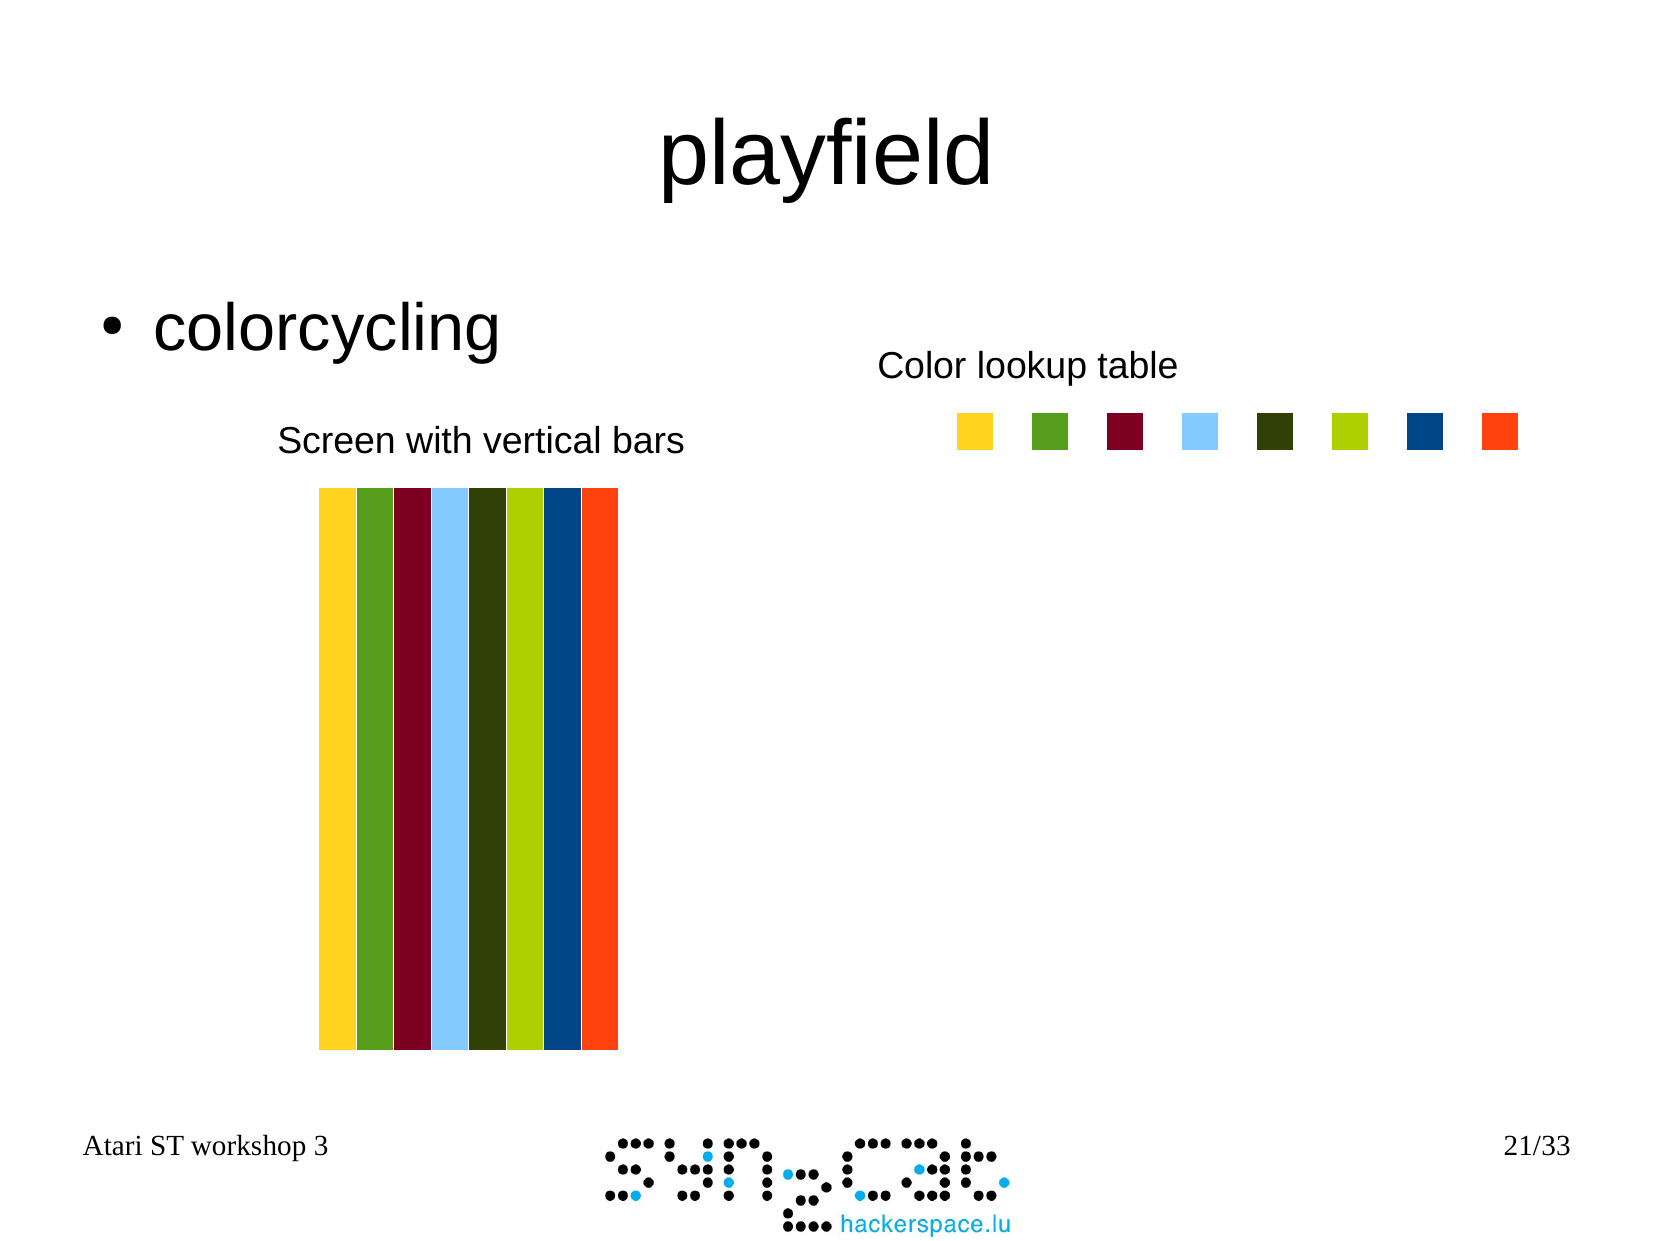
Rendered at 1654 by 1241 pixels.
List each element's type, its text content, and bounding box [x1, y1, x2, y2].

title playfield [82, 56, 1571, 250]
picture [600, 1124, 1025, 1241]
text_box Color lookup table [862, 337, 1194, 395]
list colorcycling [82, 290, 1571, 1109]
text_box Screen with vertical bars [262, 412, 700, 638]
